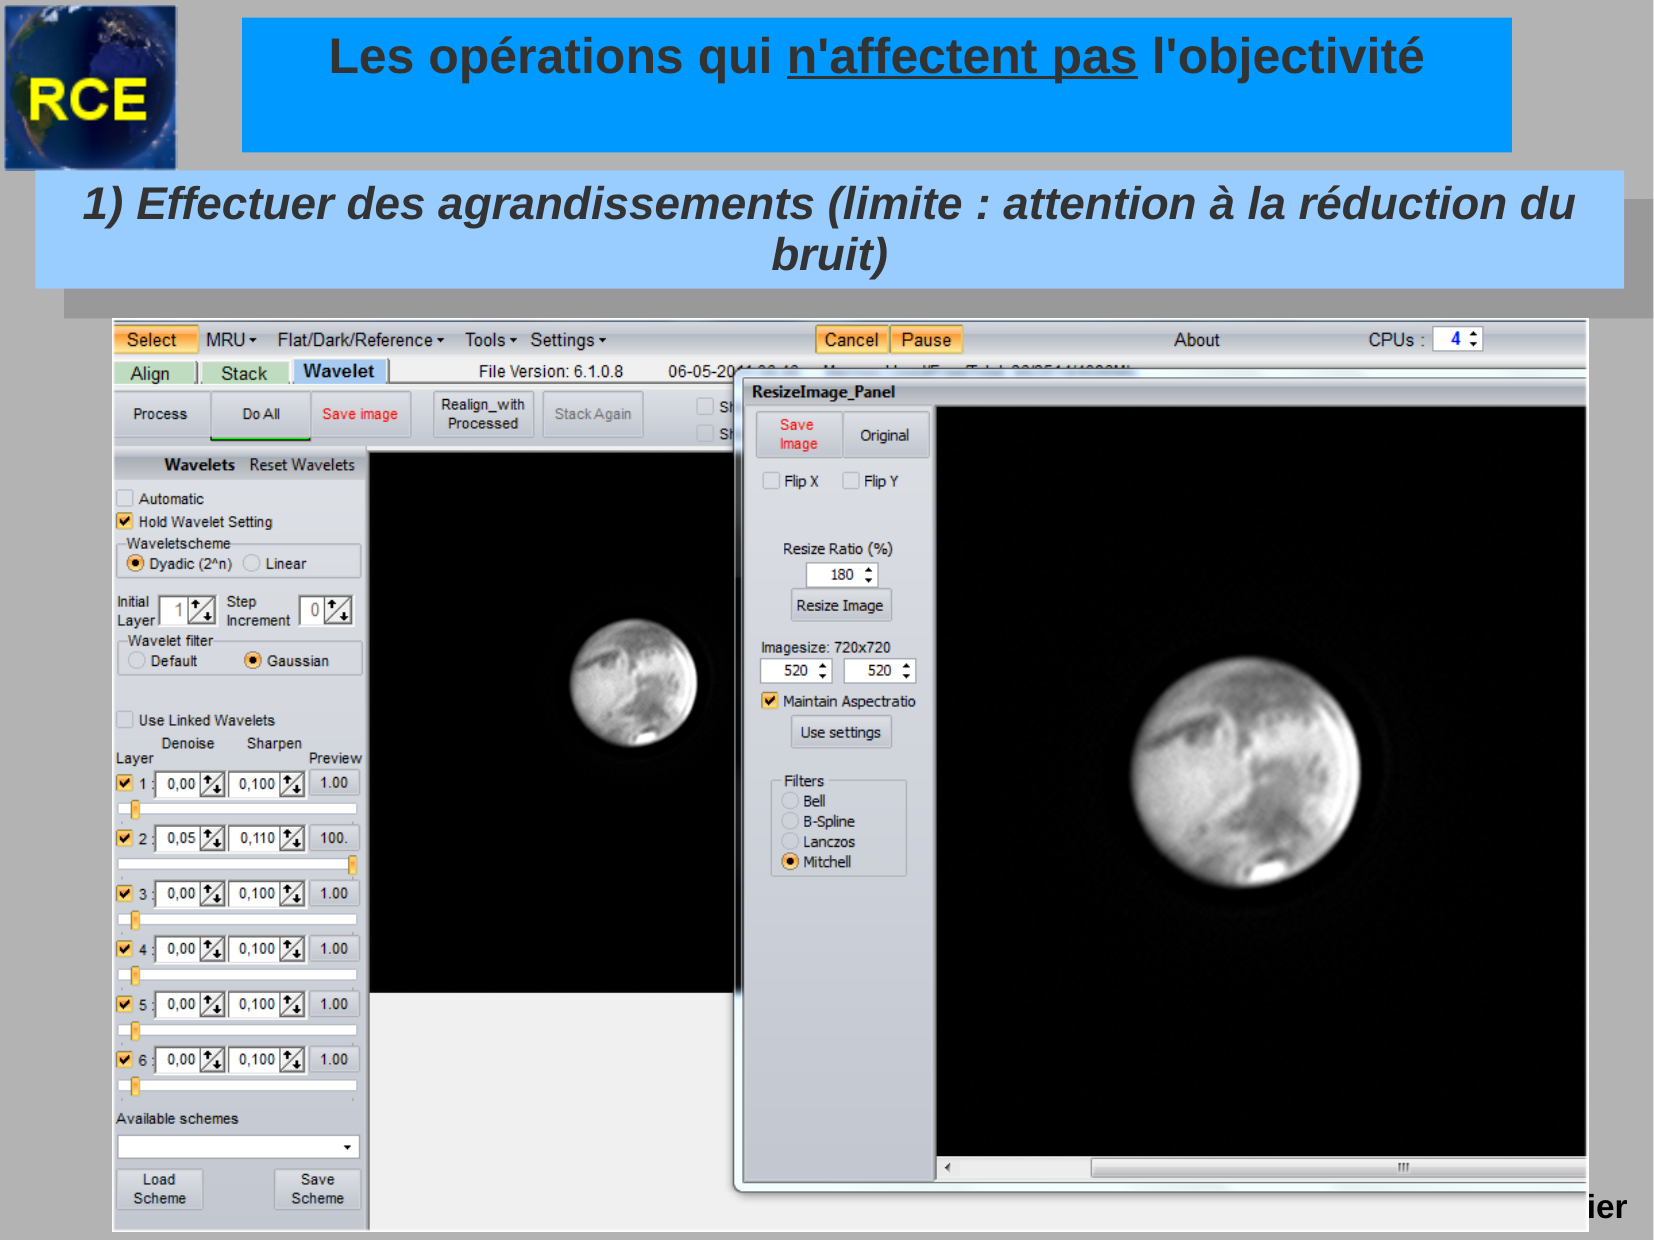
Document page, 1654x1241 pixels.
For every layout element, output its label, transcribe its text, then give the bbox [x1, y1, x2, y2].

picture [4, 5, 178, 171]
picture [112, 318, 1589, 1232]
text_box Christophe Pellier [1328, 1181, 1654, 1241]
text_box 1) Effectuer des agrandissements (limite : attention à la réduction du bruit) [35, 170, 1625, 289]
text_box Les opérations qui n'affectent pas l'objectivité [242, 17, 1512, 153]
